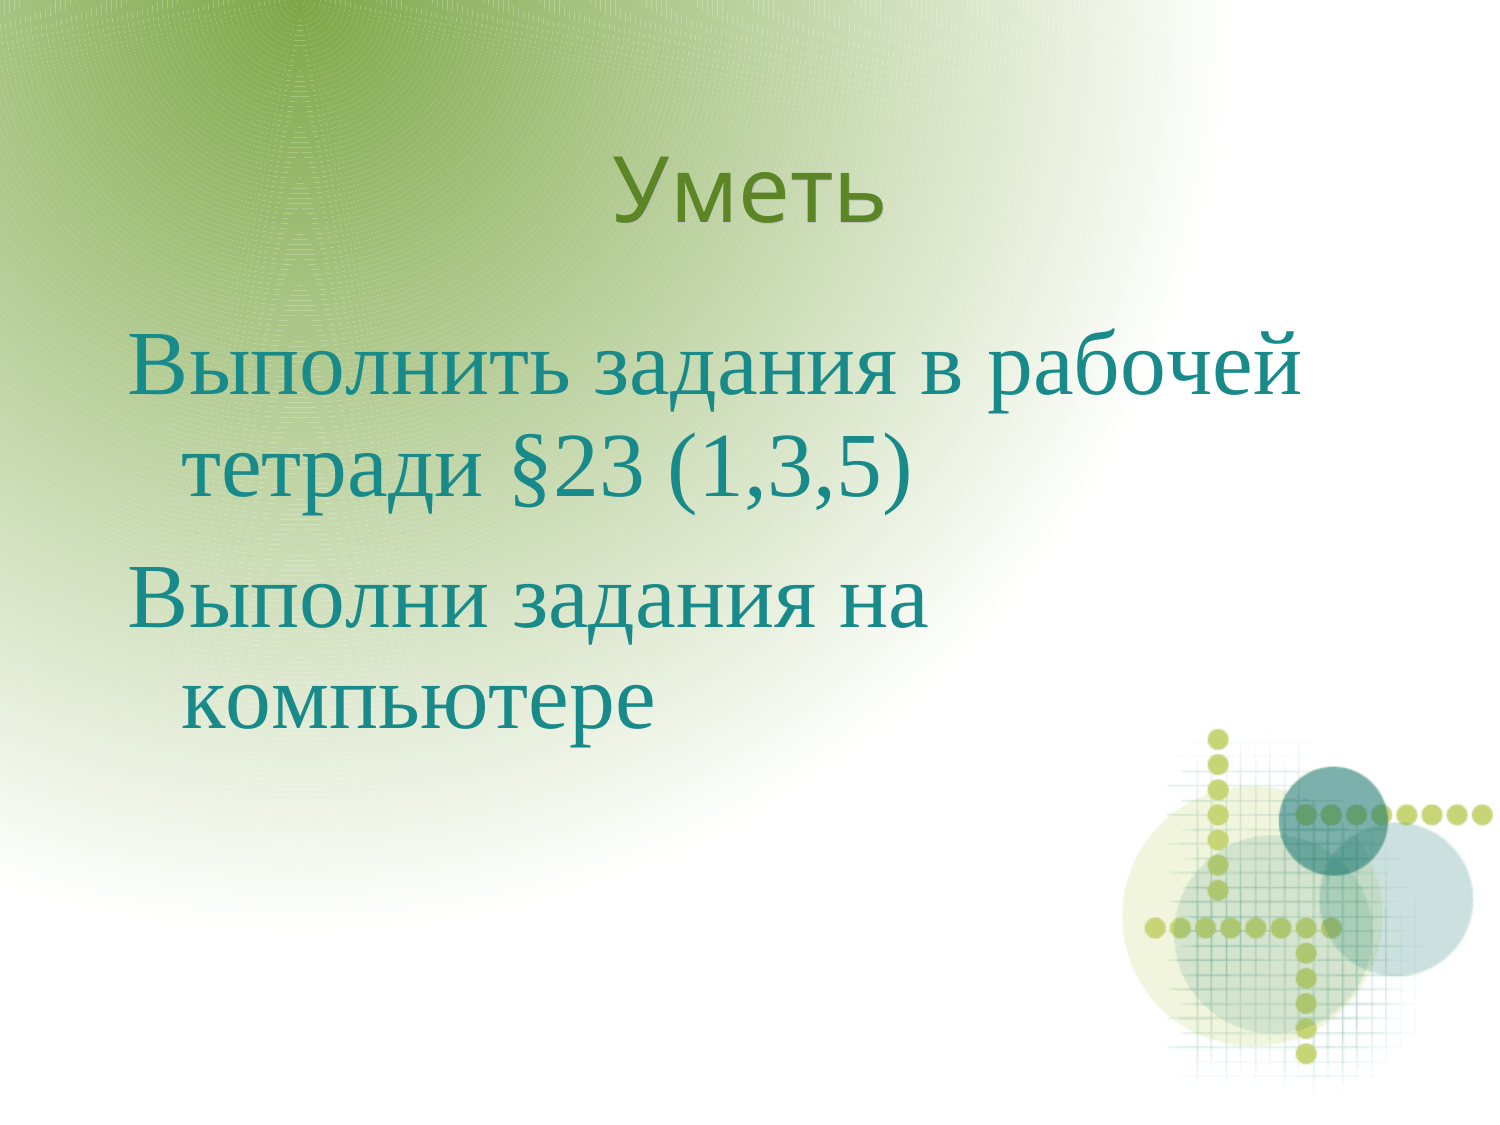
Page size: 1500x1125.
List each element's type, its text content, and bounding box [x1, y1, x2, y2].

list Выполнить задания в рабочей тетради §23 (1,3,5) Выполни задания на компьютере [110, 312, 1392, 1007]
title Уметь [110, 100, 1392, 274]
picture [1110, 718, 1500, 1098]
